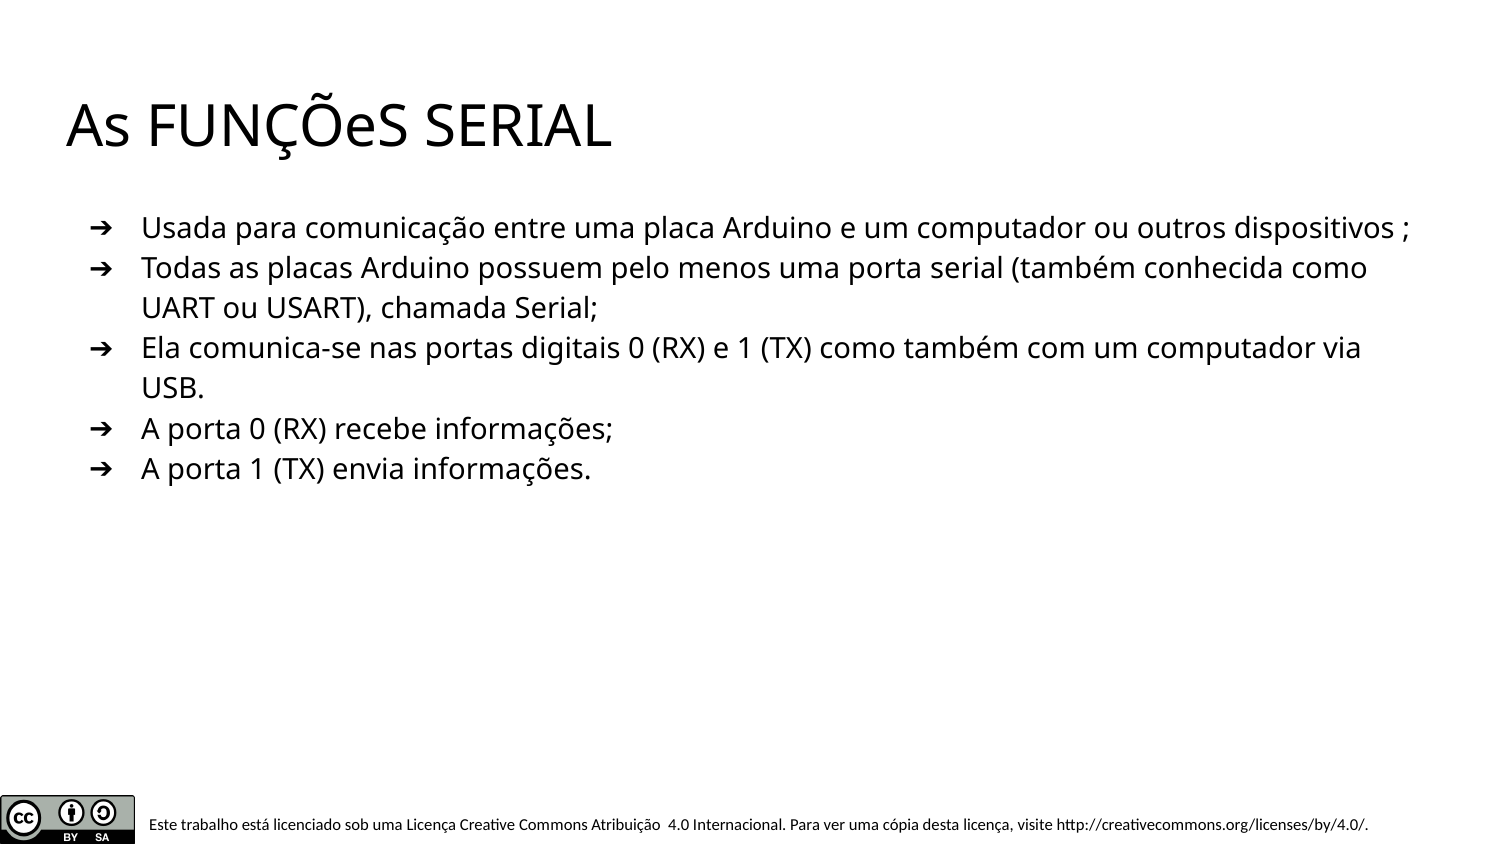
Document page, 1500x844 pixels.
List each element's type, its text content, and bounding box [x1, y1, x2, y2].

text_box Este trabalho está licenciado sob uma Licença Creative Commons Atribuição 4.0 Internacional. Para ver uma cópia desta licença, visite http://creativecommons.org/licenses/by/4.0/. [134, 795, 1500, 844]
list Usada para comunicação entre uma placa Arduino e um computador ou outros dispositivos ; Todas as placas Arduino possuem pelo menos uma porta serial (também conhecida como UART ou USART), chamada Serial; Ela comunica-se nas portas digitais 0 (RX) e 1 (TX) como também com um computador via USB. A porta 0 (RX) recebe informações; A porta 1 (TX) envia informações. [51, 189, 1449, 750]
title As FUNÇÕeS SERIAL [51, 72, 1449, 167]
picture [0, 795, 134, 844]
